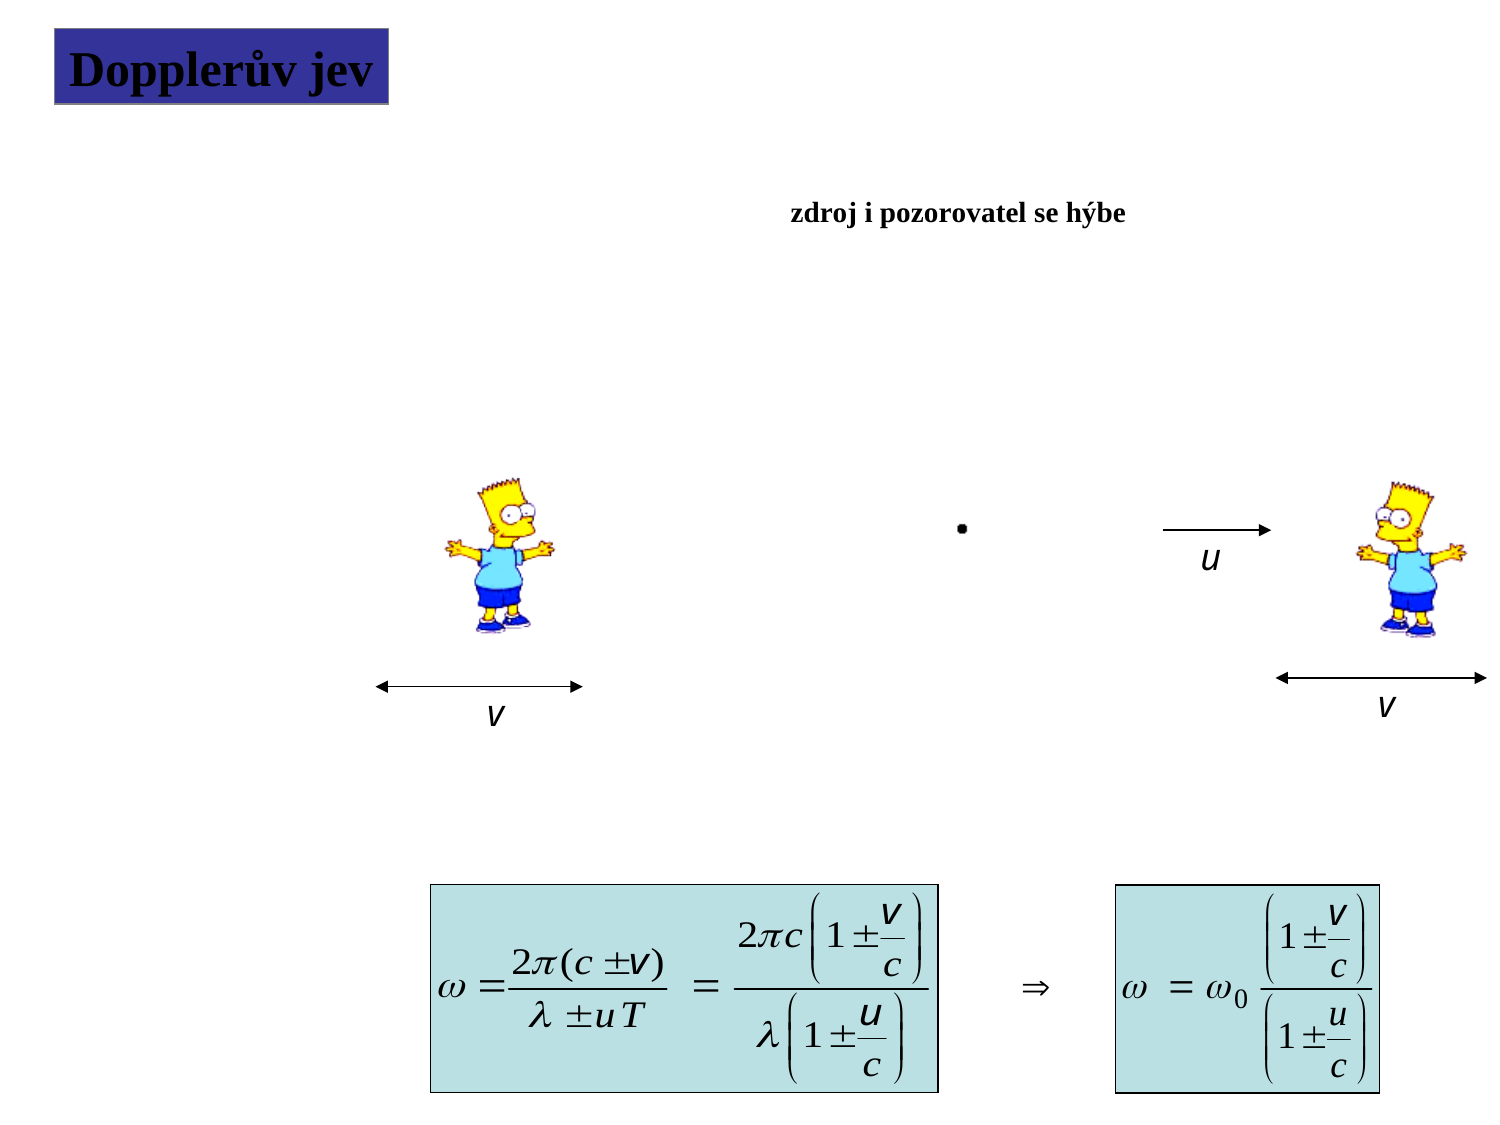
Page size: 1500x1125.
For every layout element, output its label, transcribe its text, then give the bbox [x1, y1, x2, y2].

text_box Dopplerův jev [54, 28, 389, 104]
picture [443, 475, 558, 637]
chart [483, 701, 511, 737]
chart [1374, 692, 1403, 728]
chart [431, 885, 938, 1092]
chart [1016, 971, 1064, 1009]
chart [1116, 885, 1379, 1093]
picture [1354, 479, 1469, 641]
chart [1196, 545, 1230, 581]
text_box zdroj i pozorovatel se hýbe [775, 186, 1142, 237]
picture [737, 324, 1188, 775]
